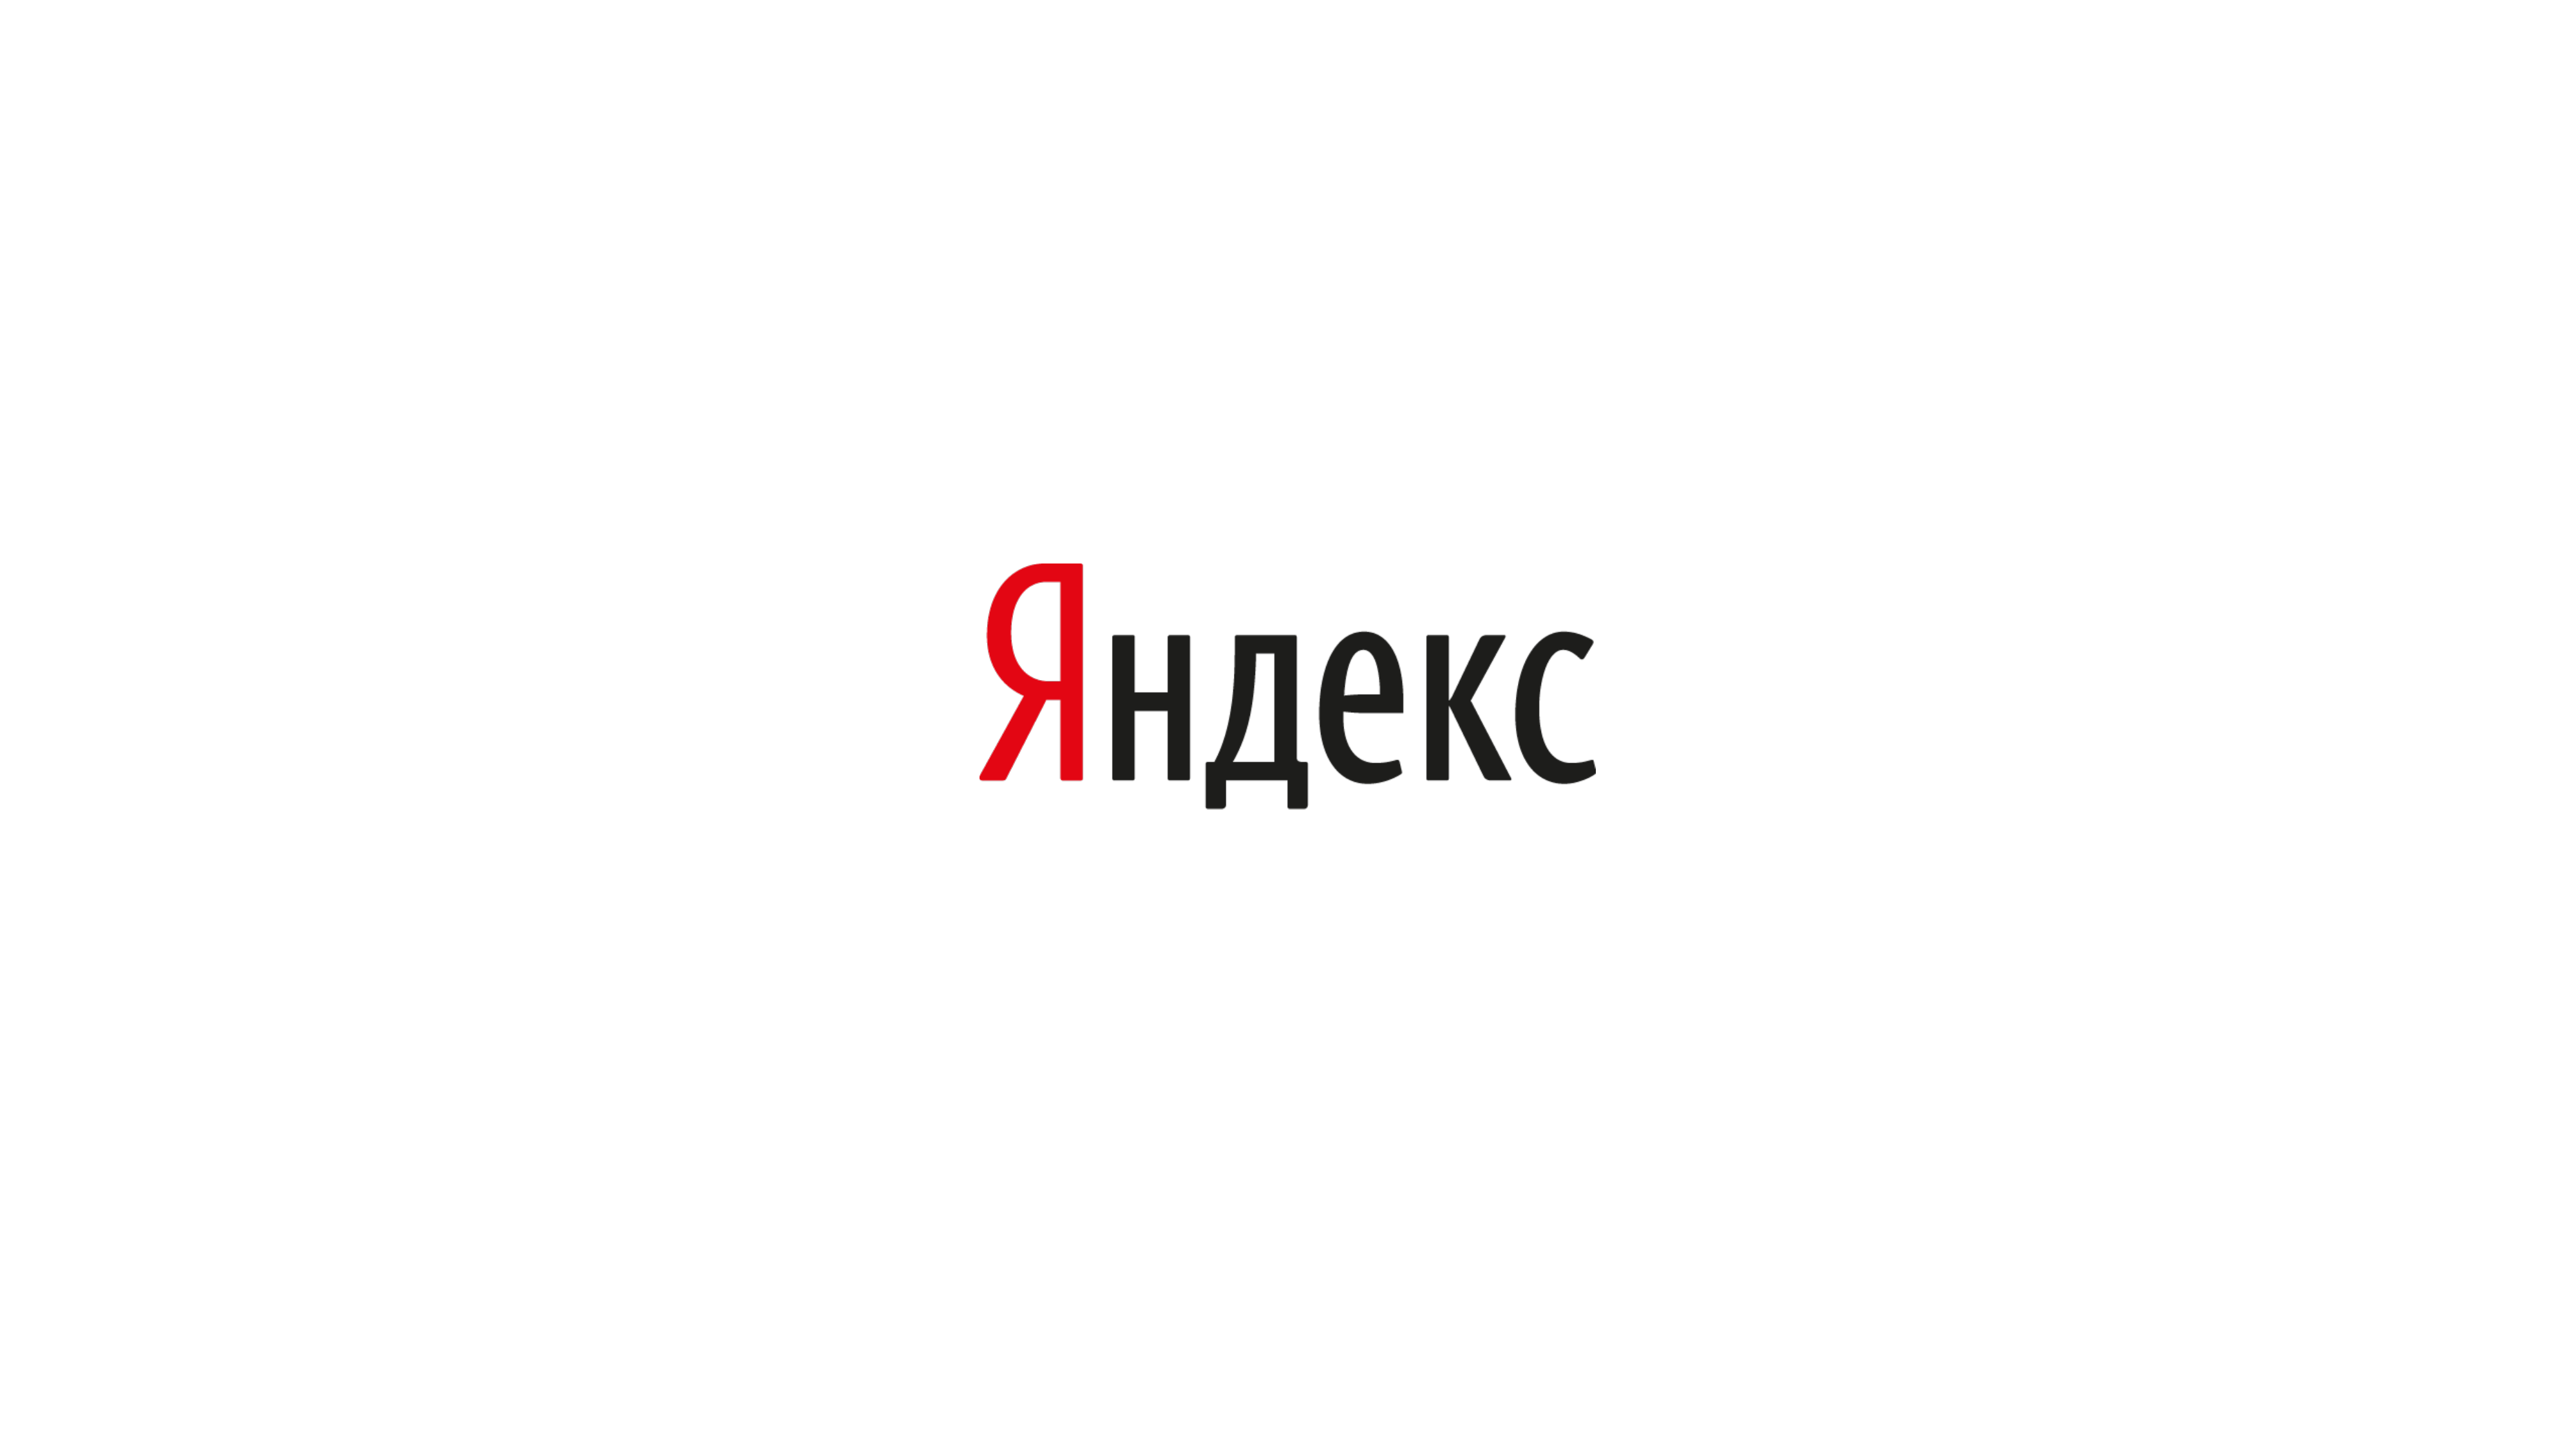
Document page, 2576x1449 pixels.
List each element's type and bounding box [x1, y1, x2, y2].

picture [980, 564, 1596, 810]
